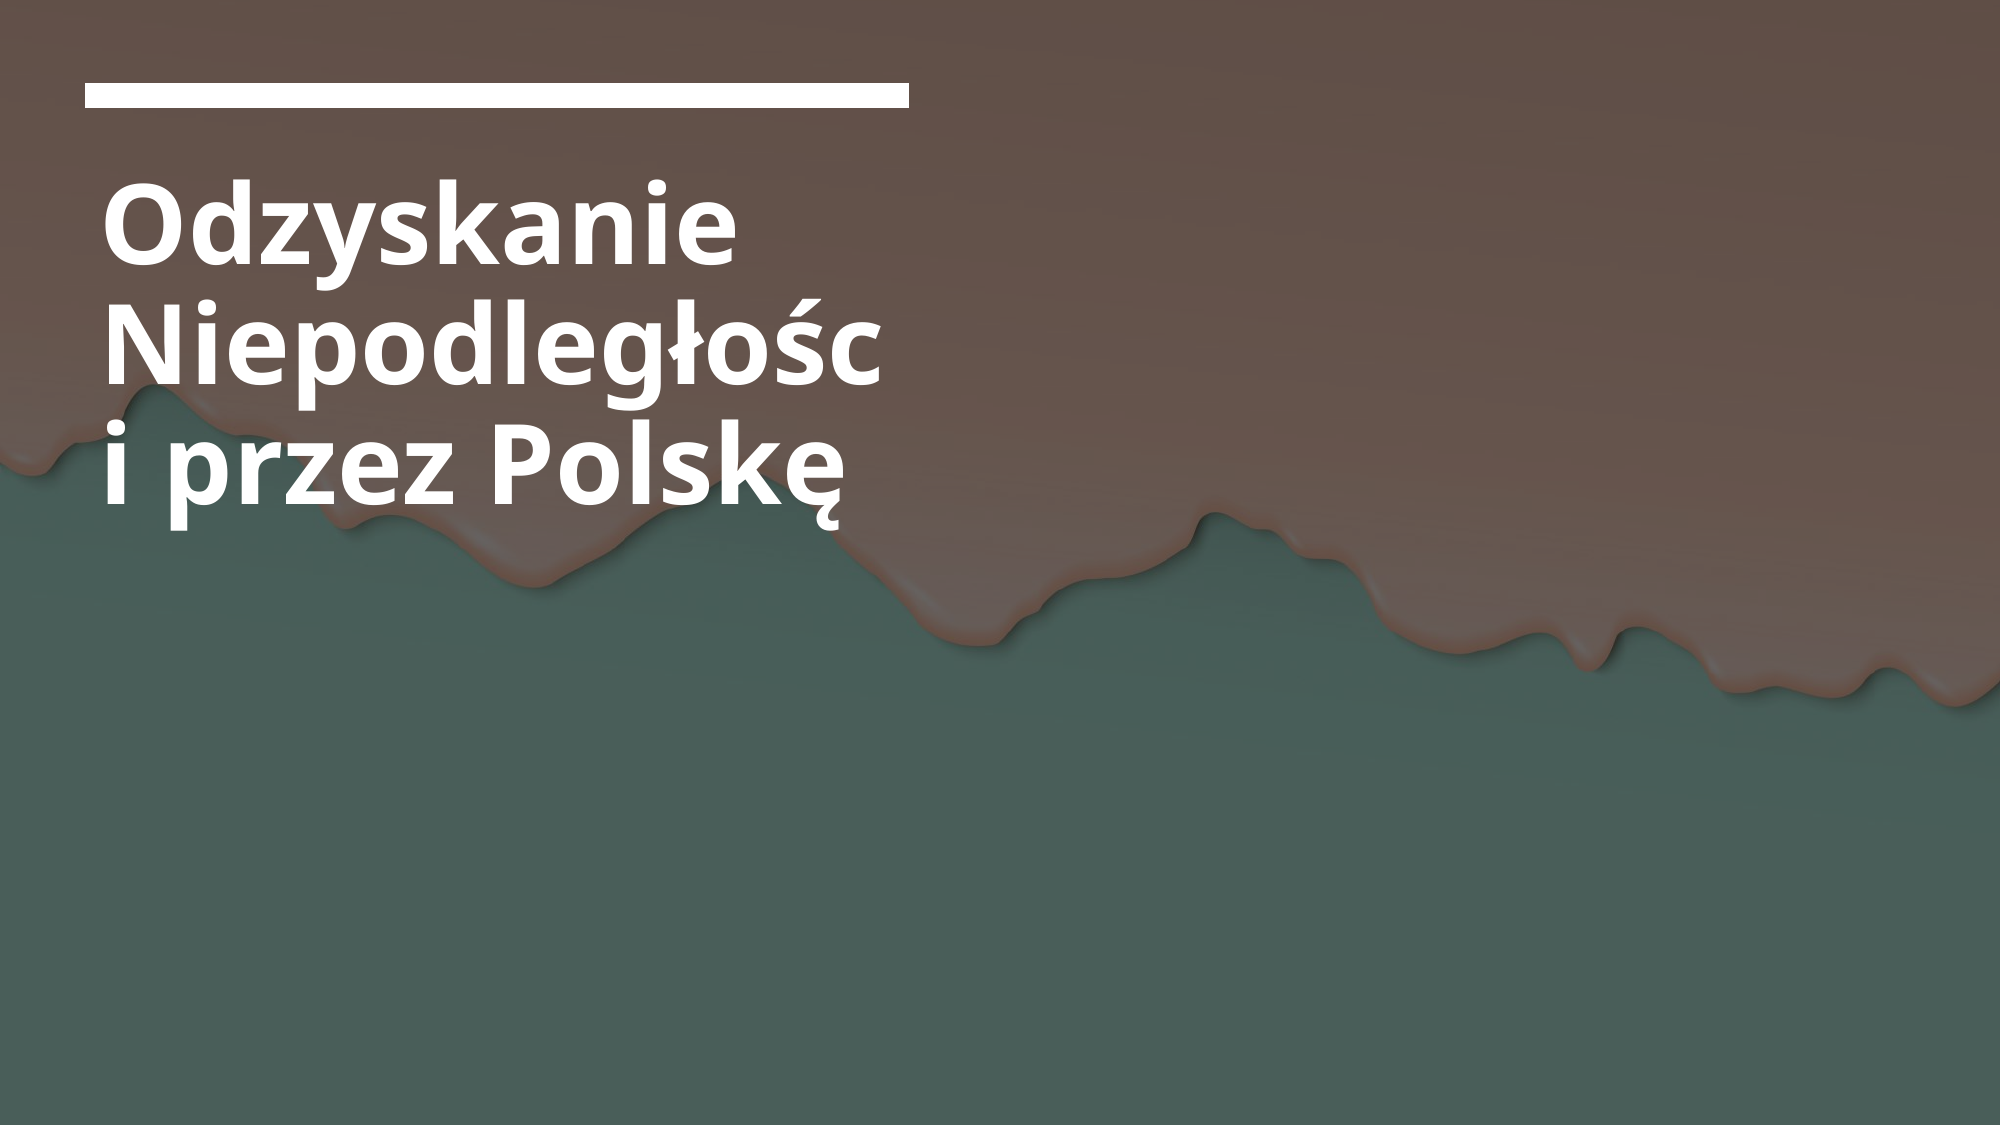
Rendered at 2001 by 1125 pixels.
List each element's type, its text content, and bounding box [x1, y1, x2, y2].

title Odzyskanie Niepodległości przez Polskę [84, 160, 909, 544]
text_box [85, 83, 909, 108]
picture [0, 0, 2000, 1125]
